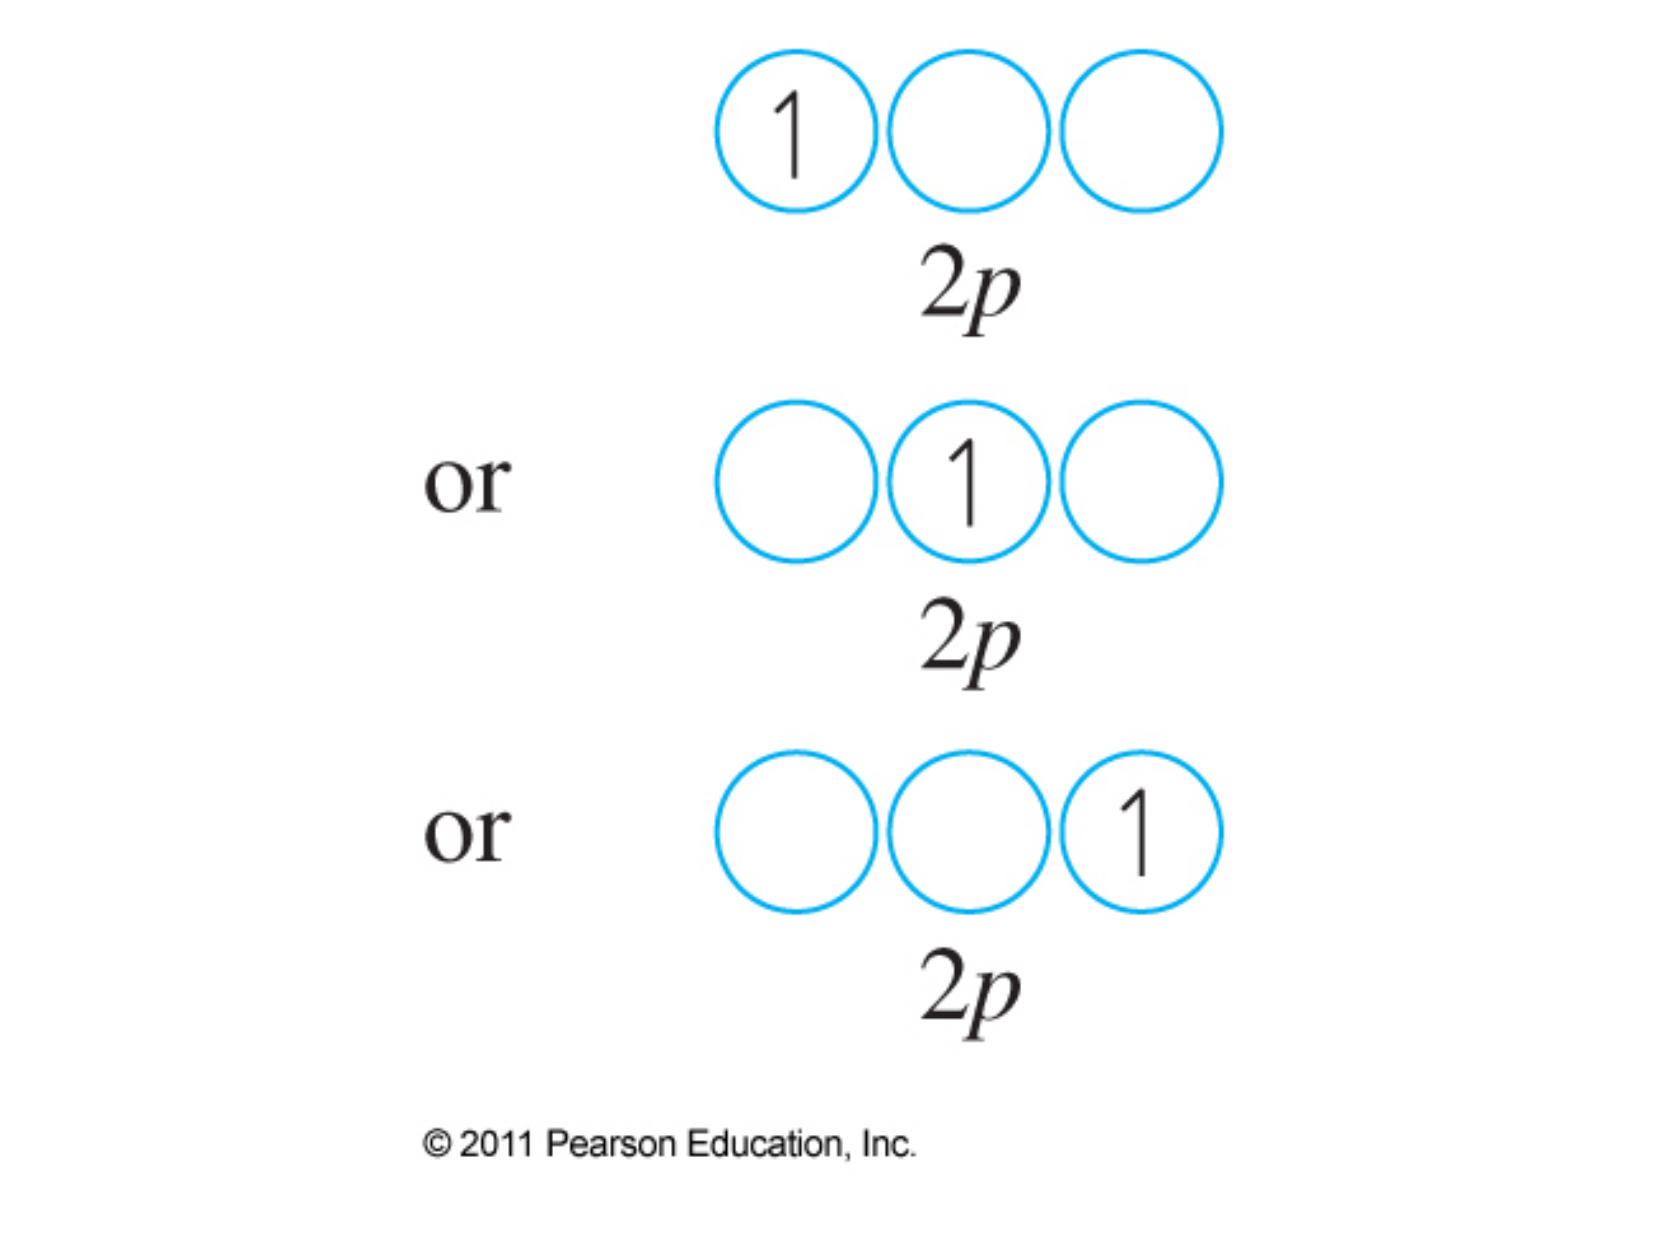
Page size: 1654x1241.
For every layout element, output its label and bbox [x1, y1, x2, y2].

picture [375, 0, 1278, 1241]
